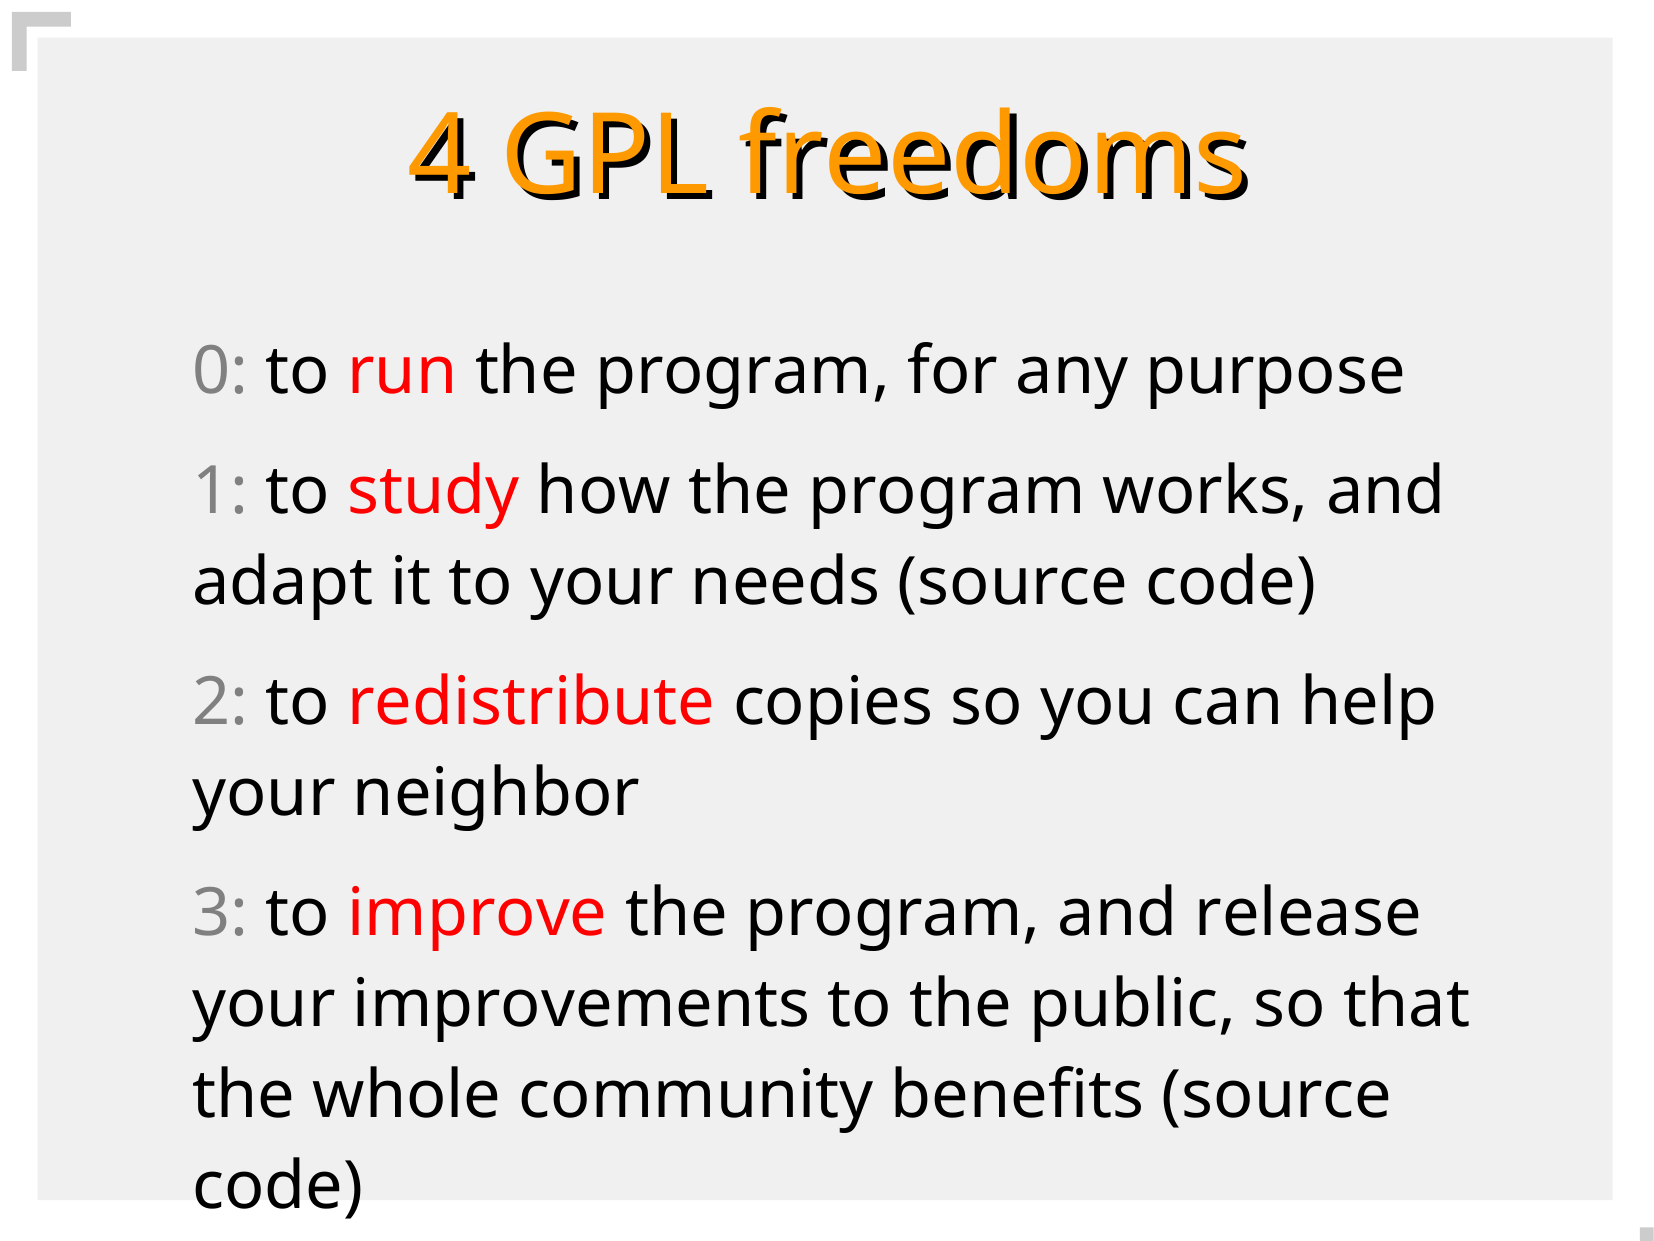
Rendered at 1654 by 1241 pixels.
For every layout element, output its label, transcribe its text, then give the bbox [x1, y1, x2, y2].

list to run the program, for any purpose to study how the program works, and adapt it to your needs (source code) to redistribute copies so you can help your neighbor to improve the program, and release your improvements to the public, so that the whole community benefits (source code) [121, 322, 1561, 1132]
title 4 GPL freedoms [121, 46, 1534, 254]
